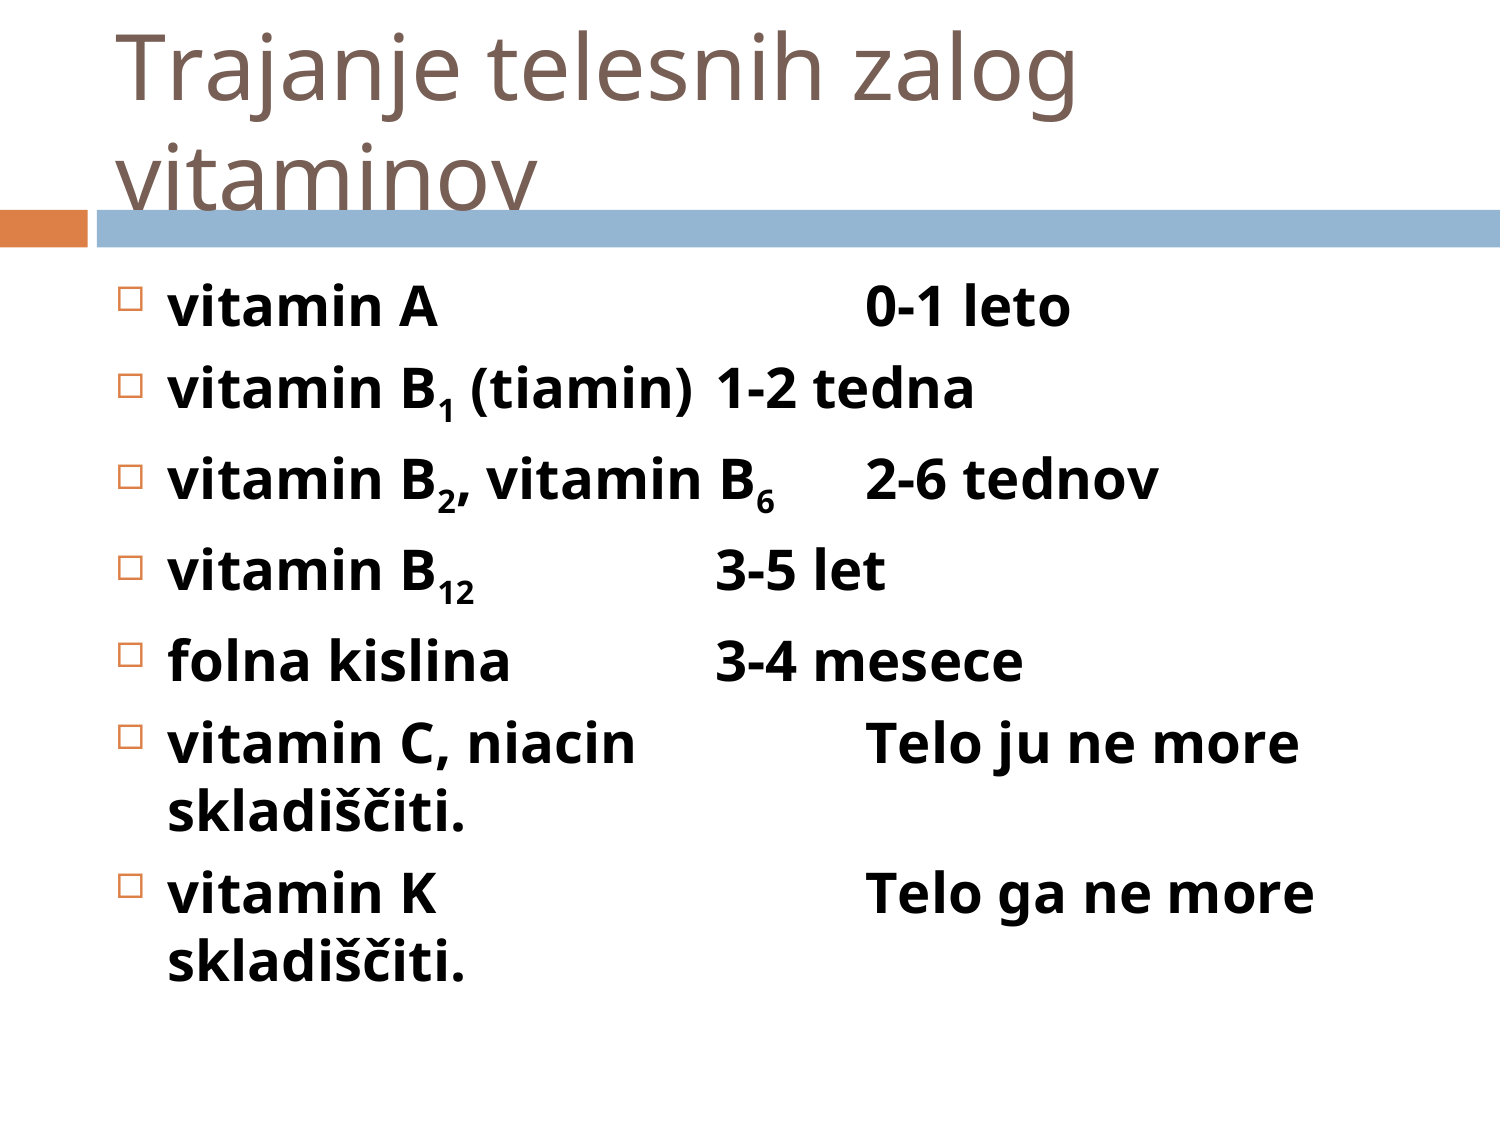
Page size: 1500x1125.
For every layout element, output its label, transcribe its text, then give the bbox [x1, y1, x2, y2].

list vitamin A 0-1 leto vitamin B1 (tiamin) 1-2 tedna vitamin B2, vitamin B6 2-6 tednov vitamin B12 3-5 let folna kislina 3-4 mesece vitamin C, niacin Telo ju ne more skladiščiti. vitamin K Telo ga ne more skladiščiti. [100, 262, 1438, 1125]
title Trajanje telesnih zalog vitaminov [100, 1, 1438, 237]
